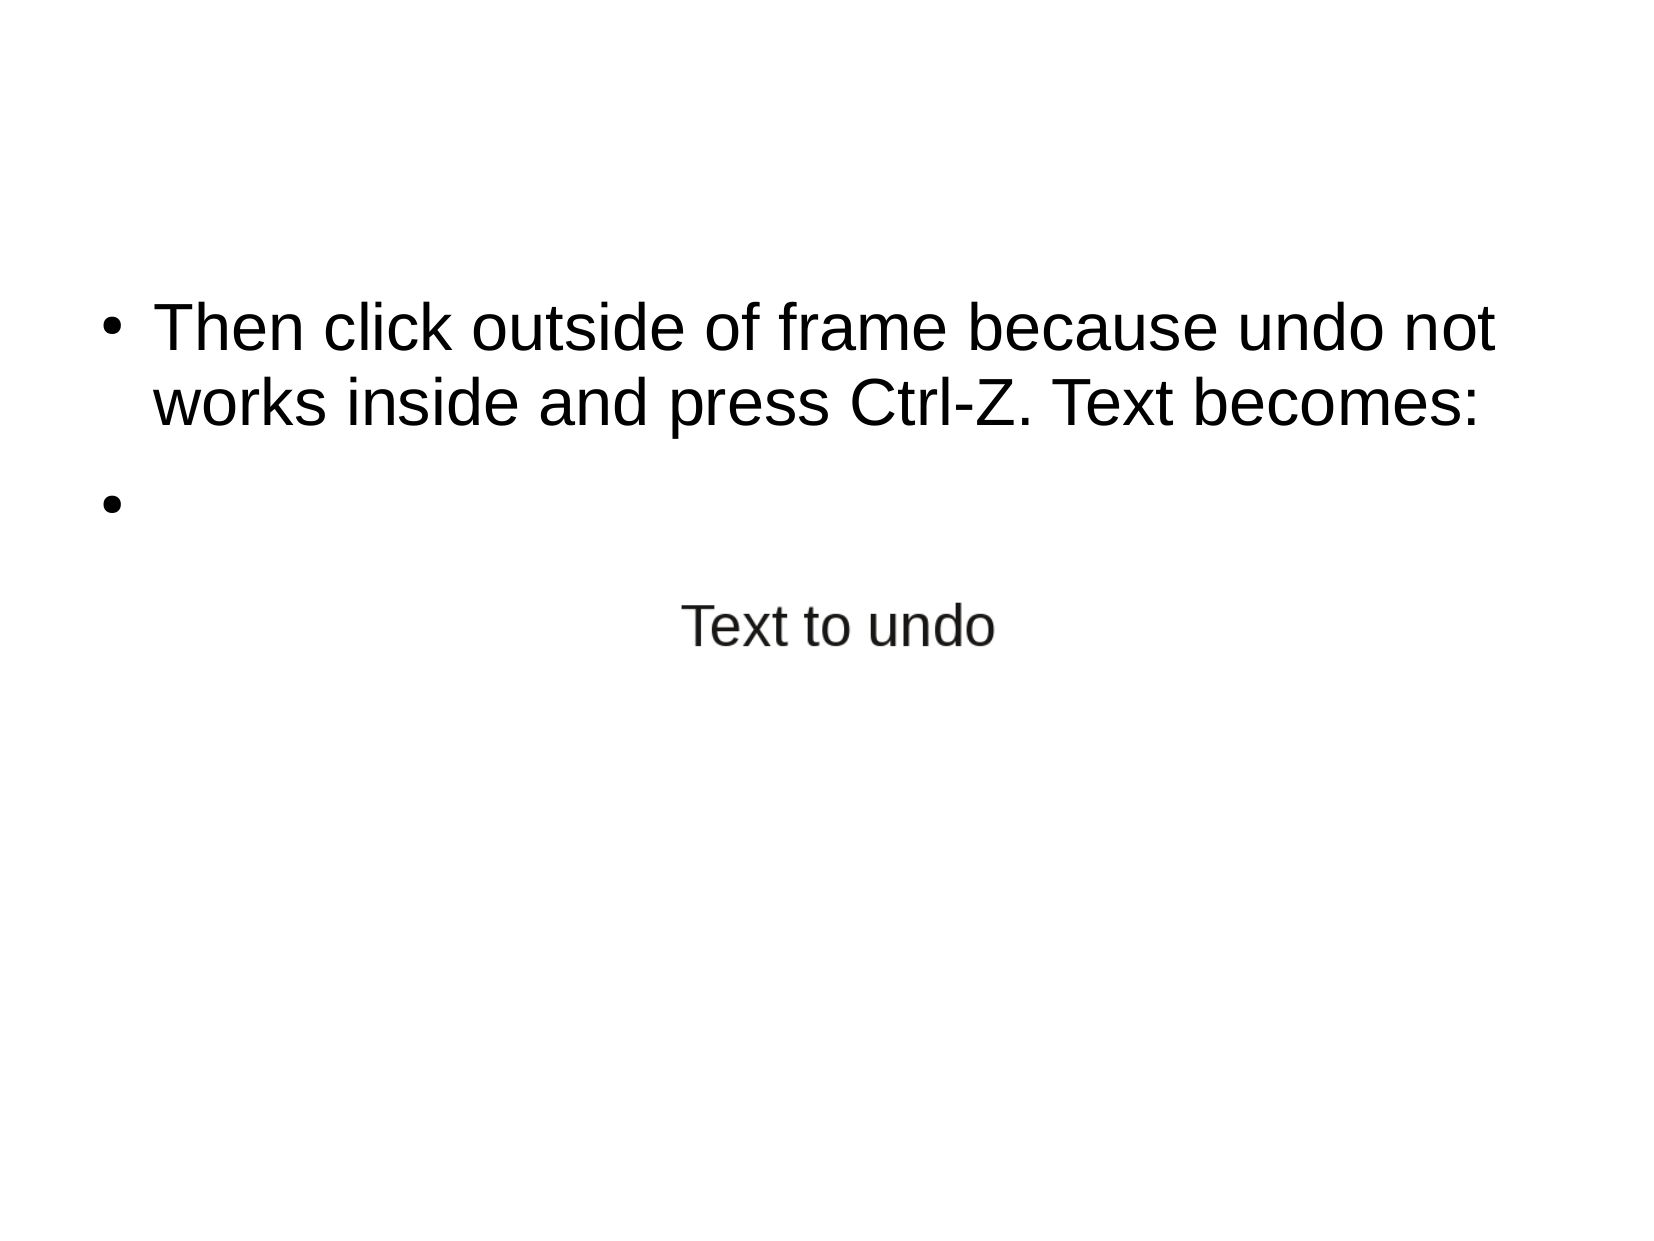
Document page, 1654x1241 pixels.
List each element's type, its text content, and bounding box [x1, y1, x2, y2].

picture [655, 588, 1014, 666]
list Then click outside of frame because undo not works inside and press Ctrl-Z. Text becomes: [82, 290, 1571, 1109]
